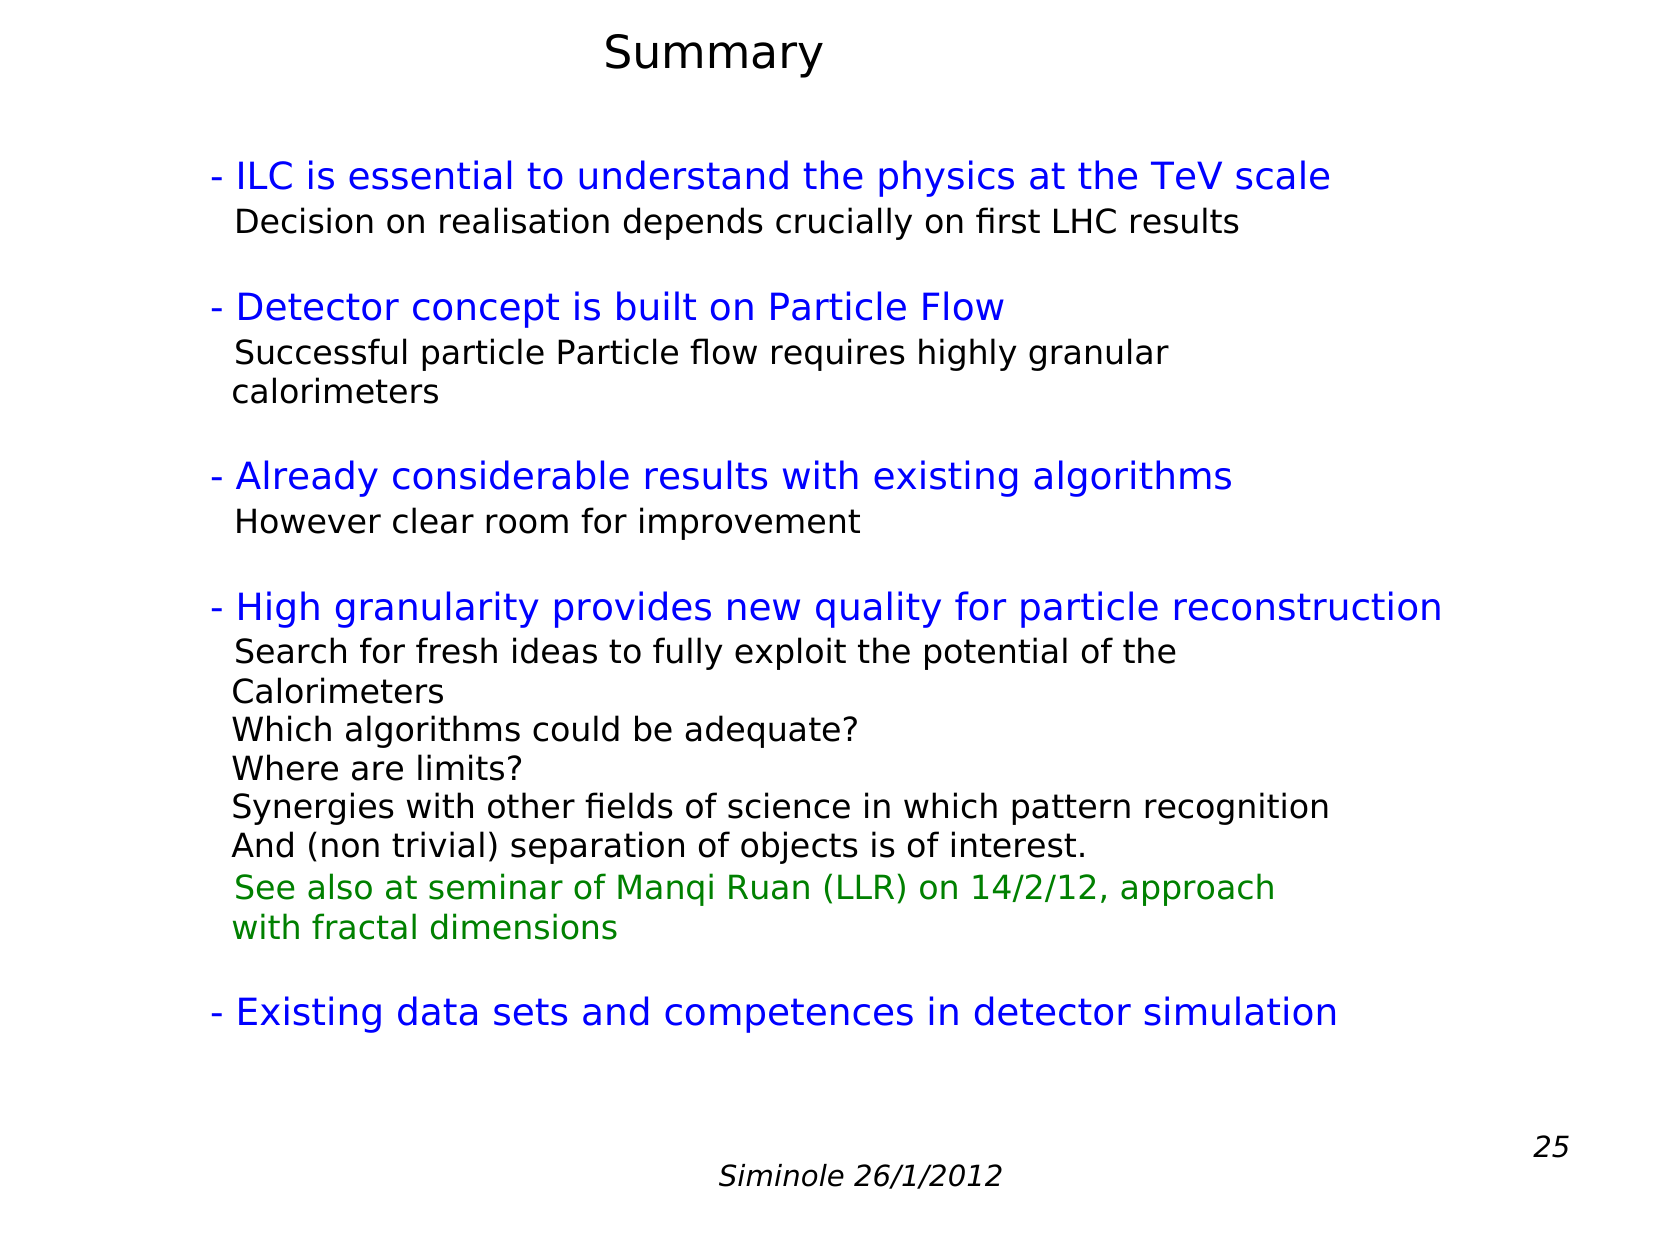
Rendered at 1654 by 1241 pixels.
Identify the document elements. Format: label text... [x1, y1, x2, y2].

text_box - ILC is essential to understand the physics at the TeV scale Decision on realisation depends crucially on first LHC results - Detector concept is built on Particle Flow Successful particle Particle flow requires highly granular calorimeters - Already considerable results with existing algorithms However clear room for improvement - High granularity provides new quality for particle reconstruction Search for fresh ideas to fully exploit the potential of the Calorimeters Which algorithms could be adequate? Where are limits? Synergies with other fields of science in which pattern recognition And (non trivial) separation of objects is of interest. See also at seminar of Manqi Ruan (LLR) on 14/2/12, approach with fractal dimensions - Existing data sets and competences in detector simulation [195, 147, 1471, 1057]
text_box Summary [588, 18, 855, 87]
